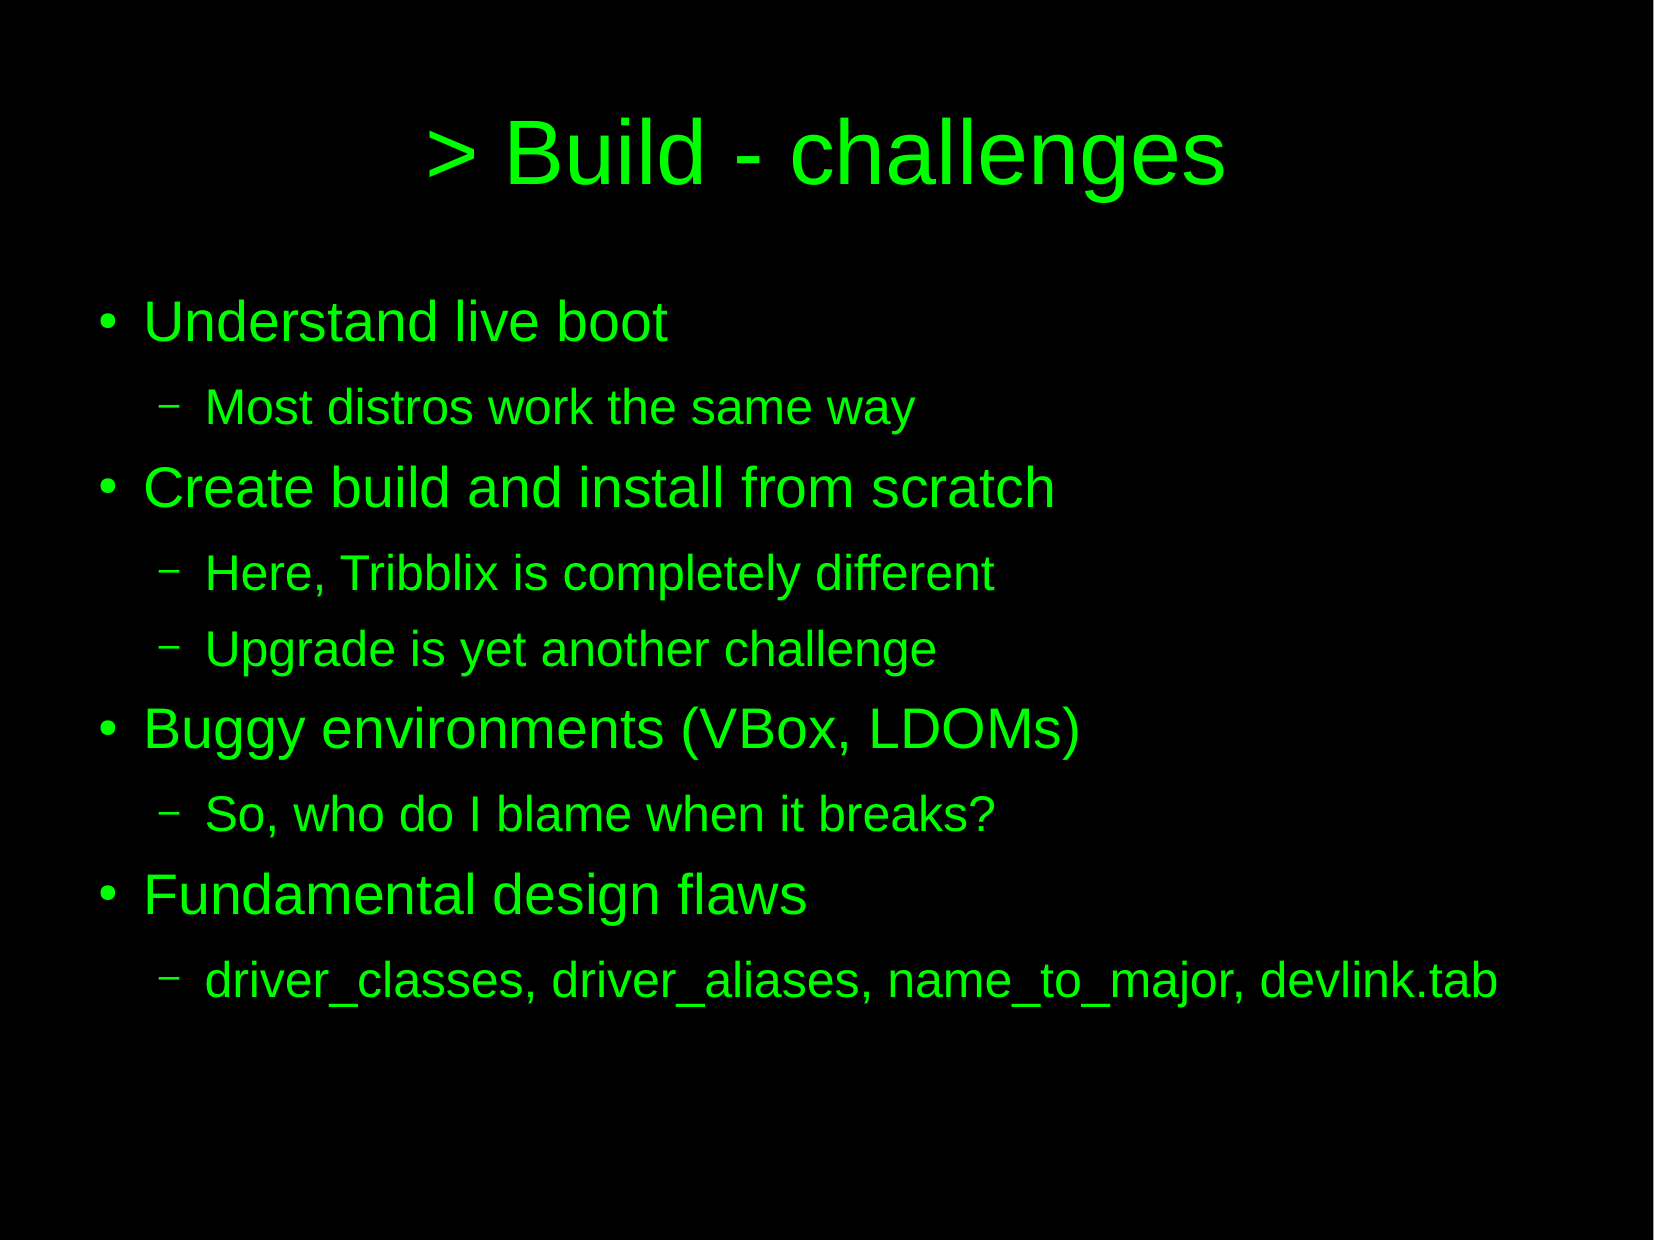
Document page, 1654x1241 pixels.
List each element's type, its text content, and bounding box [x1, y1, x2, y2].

list Understand live boot Most distros work the same way Create build and install from scratch Here, Tribblix is completely different Upgrade is yet another challenge Buggy environments (VBox, LDOMs) So, who do I blame when it breaks? Fundamental design flaws driver_classes, driver_aliases, name_to_major, devlink.tab [82, 290, 1571, 1010]
title > Build - challenges [82, 49, 1571, 257]
